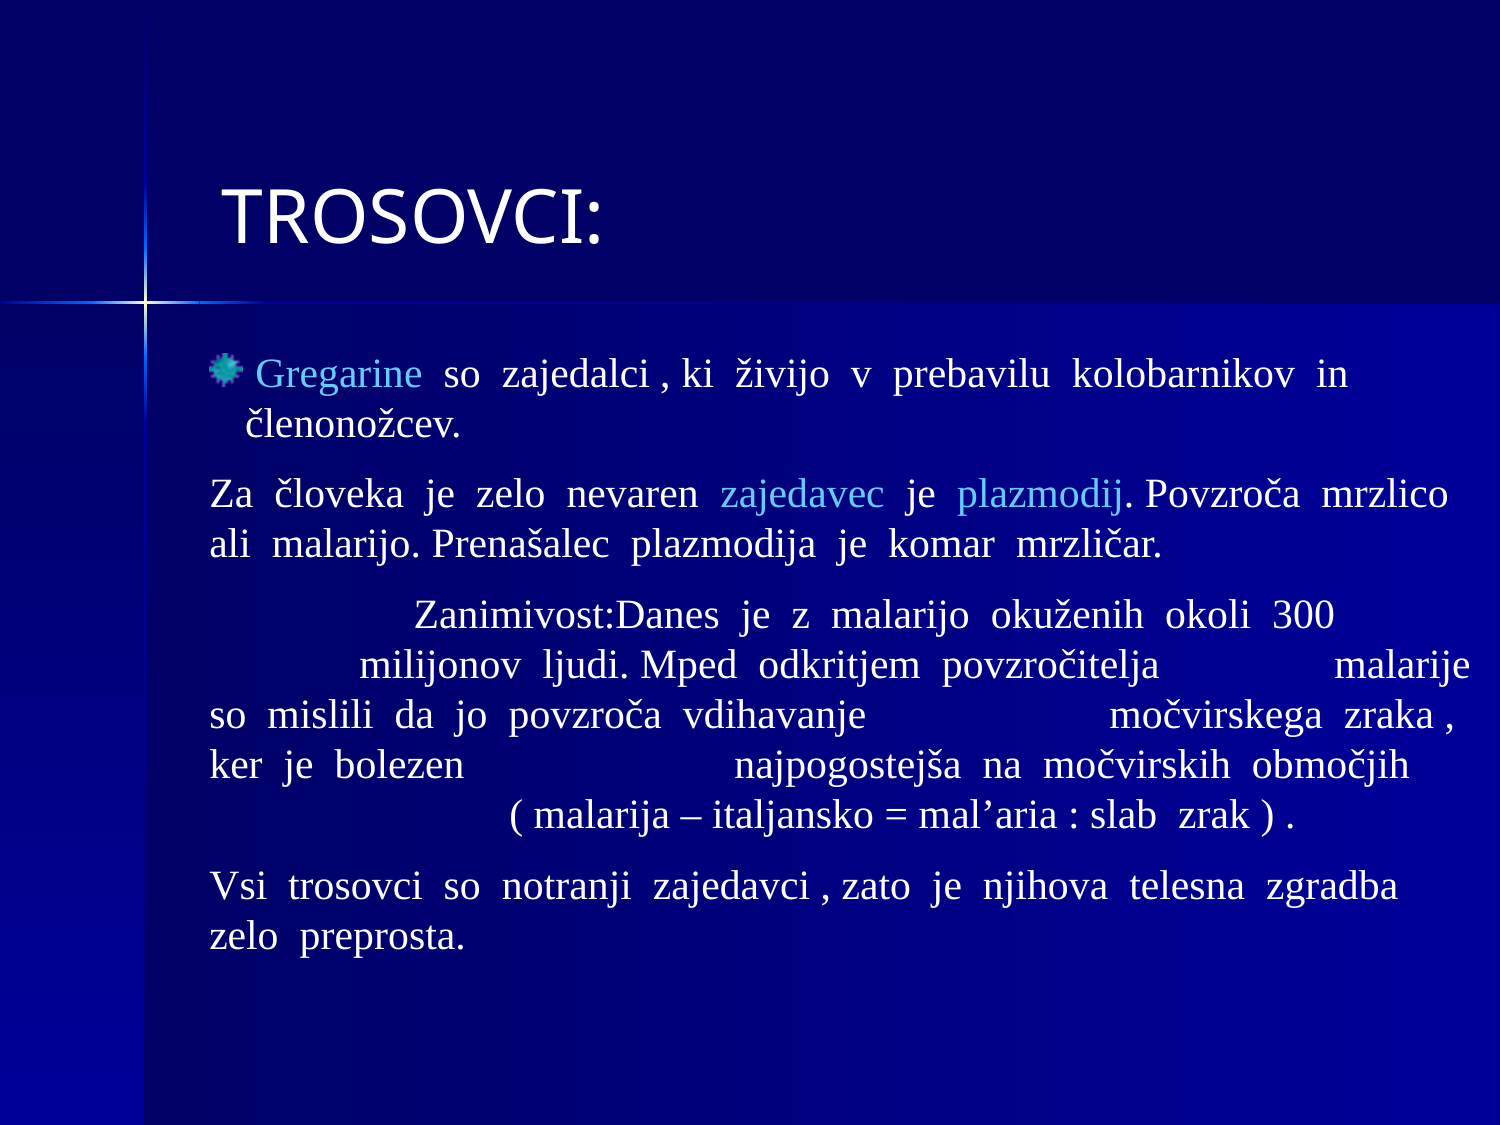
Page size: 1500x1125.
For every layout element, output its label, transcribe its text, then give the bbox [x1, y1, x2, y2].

picture [209, 353, 243, 387]
text_box Gregarine so zajedalci , ki živijo v prebavilu kolobarnikov in členonožcev. Za človeka je zelo nevaren zajedavec je plazmodij. Povzroča mrzlico ali malarijo. Prenašalec plazmodija je komar mrzličar. Zanimivost:Danes je z malarijo okuženih okoli 300 milijonov ljudi. Mped odkritjem povzročitelja malarije so mislili da jo povzroča vdihavanje močvirskega zraka , ker je bolezen najpogostejša na močvirskih območjih ( malarija – italjansko = mal’aria : slab zrak ) . Vsi trosovci so notranji zajedavci , zato je njihova telesna zgradba zelo preprosta. [194, 337, 1500, 966]
text_box TROSOVCI: [194, 160, 633, 268]
